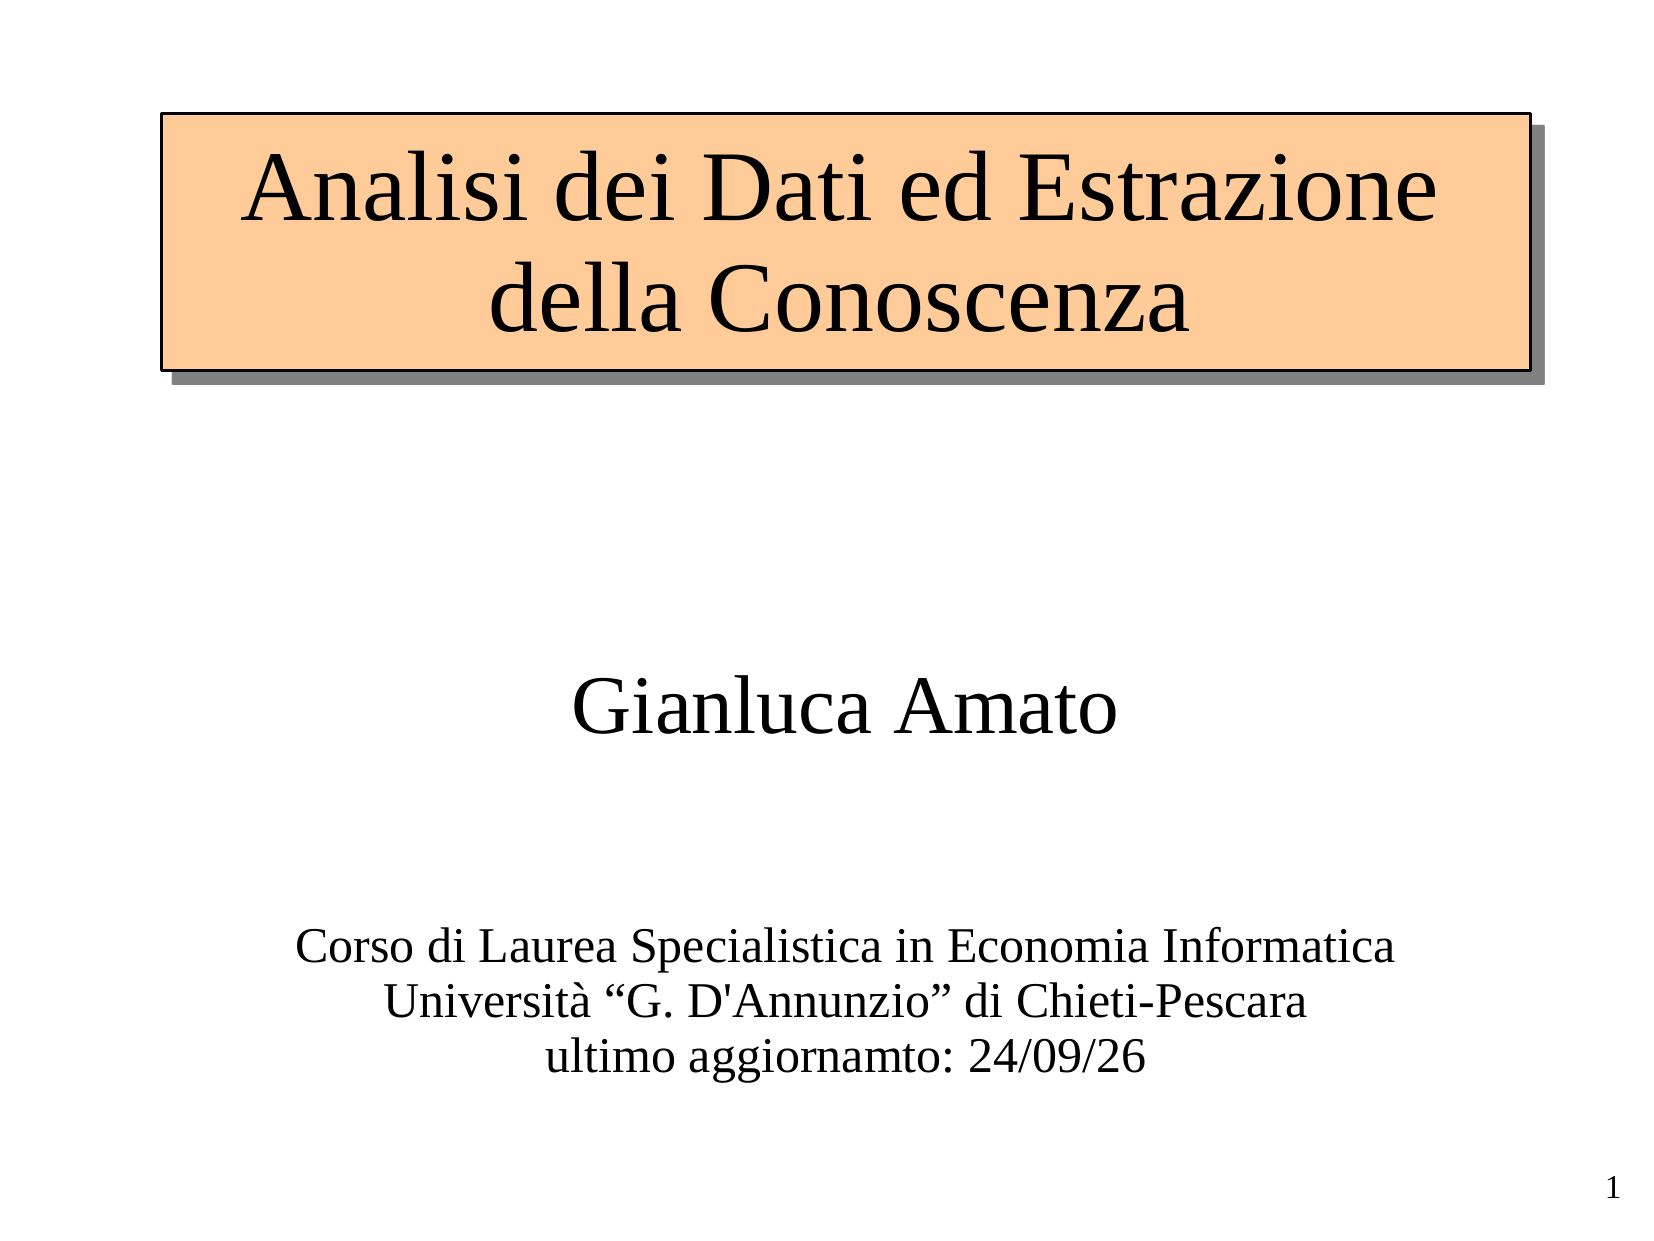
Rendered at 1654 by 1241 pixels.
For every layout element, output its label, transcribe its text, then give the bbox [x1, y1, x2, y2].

text_box Gianluca Amato Corso di Laurea Specialistica in Economia Informatica Università “G. D'Annunzio” di Chieti-Pescara ultimo aggiornamto: 16/03/09 [250, 659, 1443, 1084]
text_box Analisi dei Dati ed Estrazione della Conoscenza [161, 113, 1531, 371]
